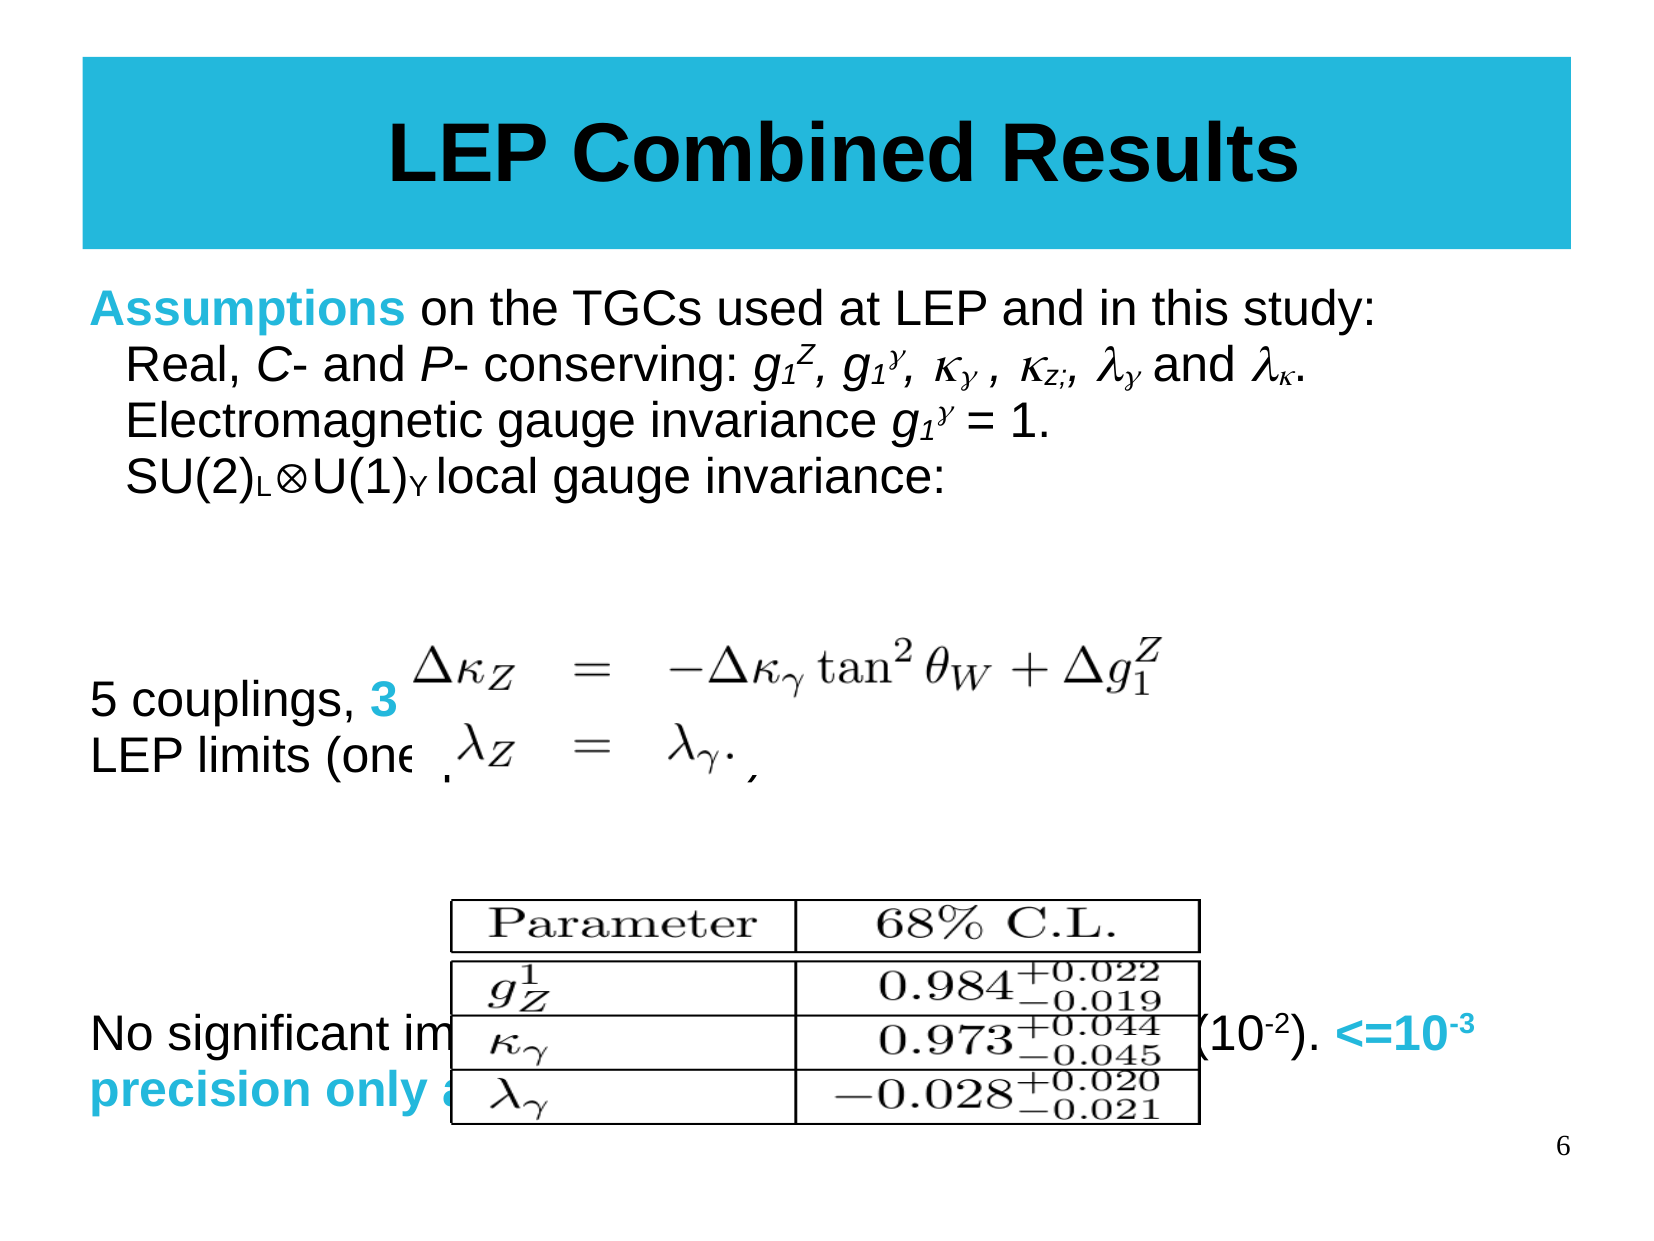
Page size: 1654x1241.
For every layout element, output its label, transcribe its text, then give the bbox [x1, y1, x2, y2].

picture [412, 637, 1163, 775]
title LEP Combined Results [82, 56, 1571, 250]
picture [450, 899, 1201, 1126]
text_box Assumptions on the TGCs used at LEP and in this study: Real, C- and P- conserving: g1Z, g1g, kg , kz;, lg and lk. Electromagnetic gauge invariance g1g = 1. SU(2)LÄU(1)Y local gauge invariance: 5 couplings, 3 independent. LEP limits (one-parameter fits): No significant improvement at Tevatron or LHC: O(10-2). <=10-3 precision only at the ILC. [75, 272, 1576, 1239]
